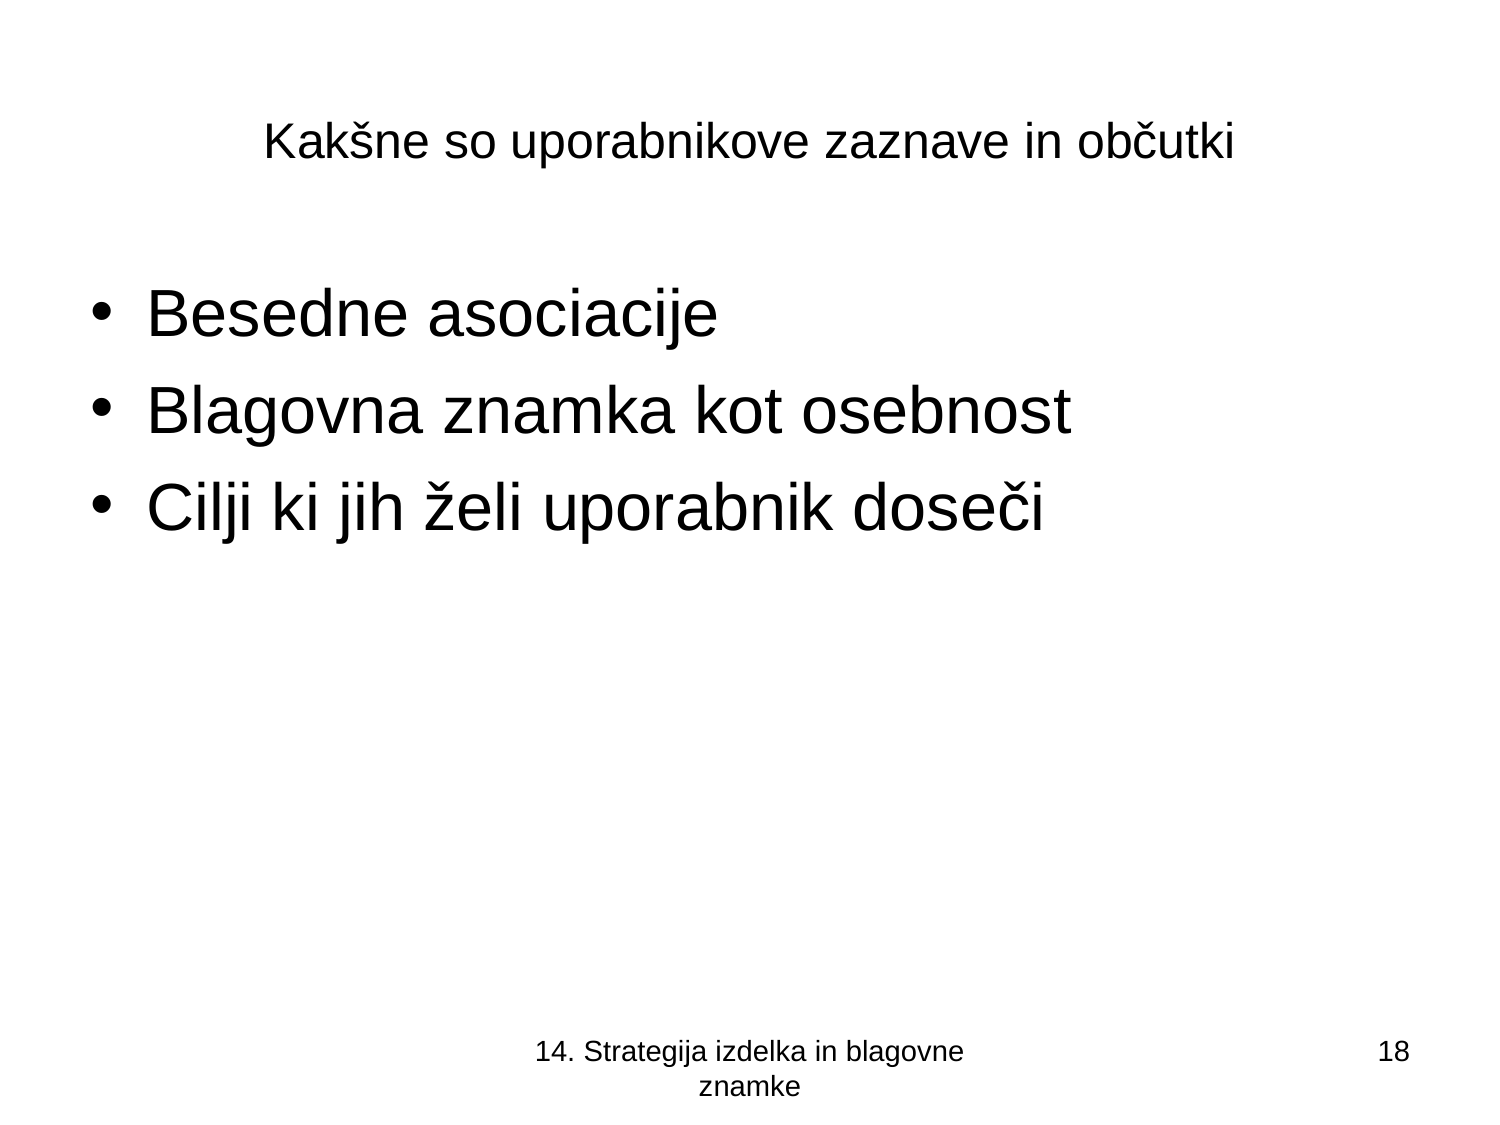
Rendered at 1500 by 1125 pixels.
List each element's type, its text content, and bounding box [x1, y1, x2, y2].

list Besedne asociacije Blagovna znamka kot osebnost Cilji ki jih želi uporabnik doseči [75, 262, 1426, 1006]
text_box 14. Strategija izdelka in blagovne znamke [512, 1024, 988, 1103]
title Kakšne so uporabnikove zaznave in občutki [75, 45, 1426, 233]
text_box <number> [1074, 1024, 1426, 1103]
